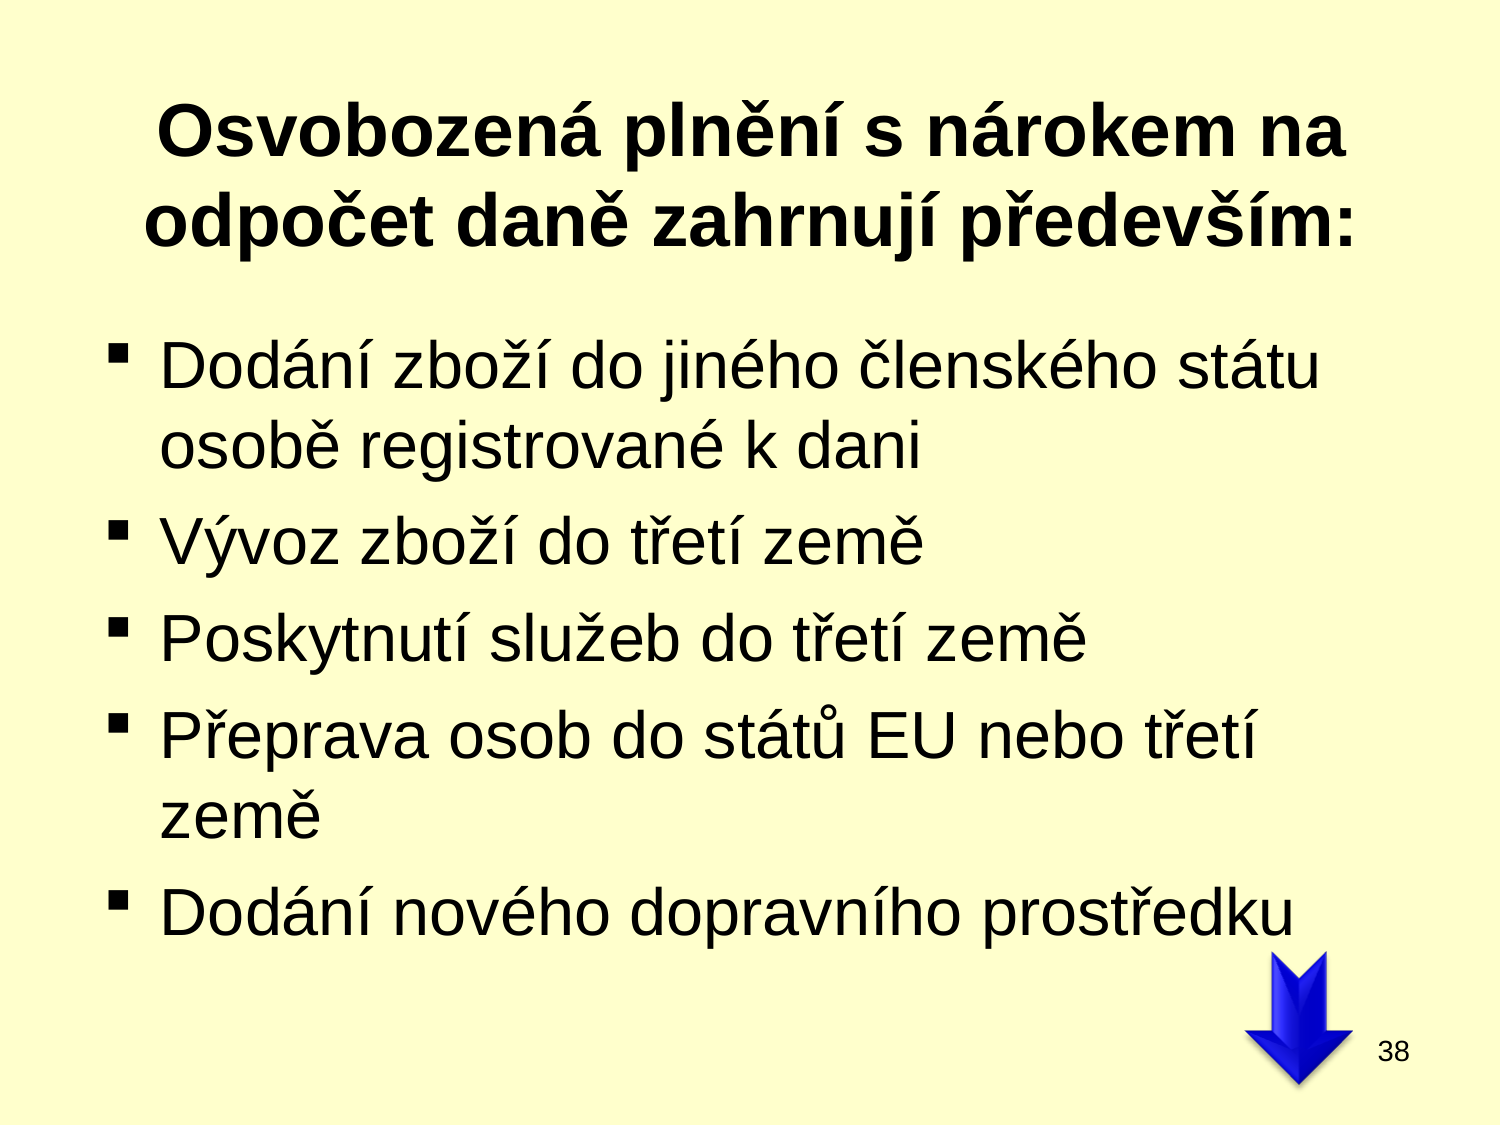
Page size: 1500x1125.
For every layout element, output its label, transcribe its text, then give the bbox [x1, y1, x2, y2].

picture [1235, 946, 1363, 1099]
title Osvobozená plnění s nárokem na odpočet daně zahrnují především: [76, 0, 1427, 360]
list Dodání zboží do jiného členského státu osobě registrované k dani Vývoz zboží do třetí země Poskytnutí služeb do třetí země Přeprava osob do států EU nebo třetí země Dodání nového dopravního prostředku [88, 314, 1439, 1053]
text_box <číslo> [1074, 1024, 1426, 1103]
